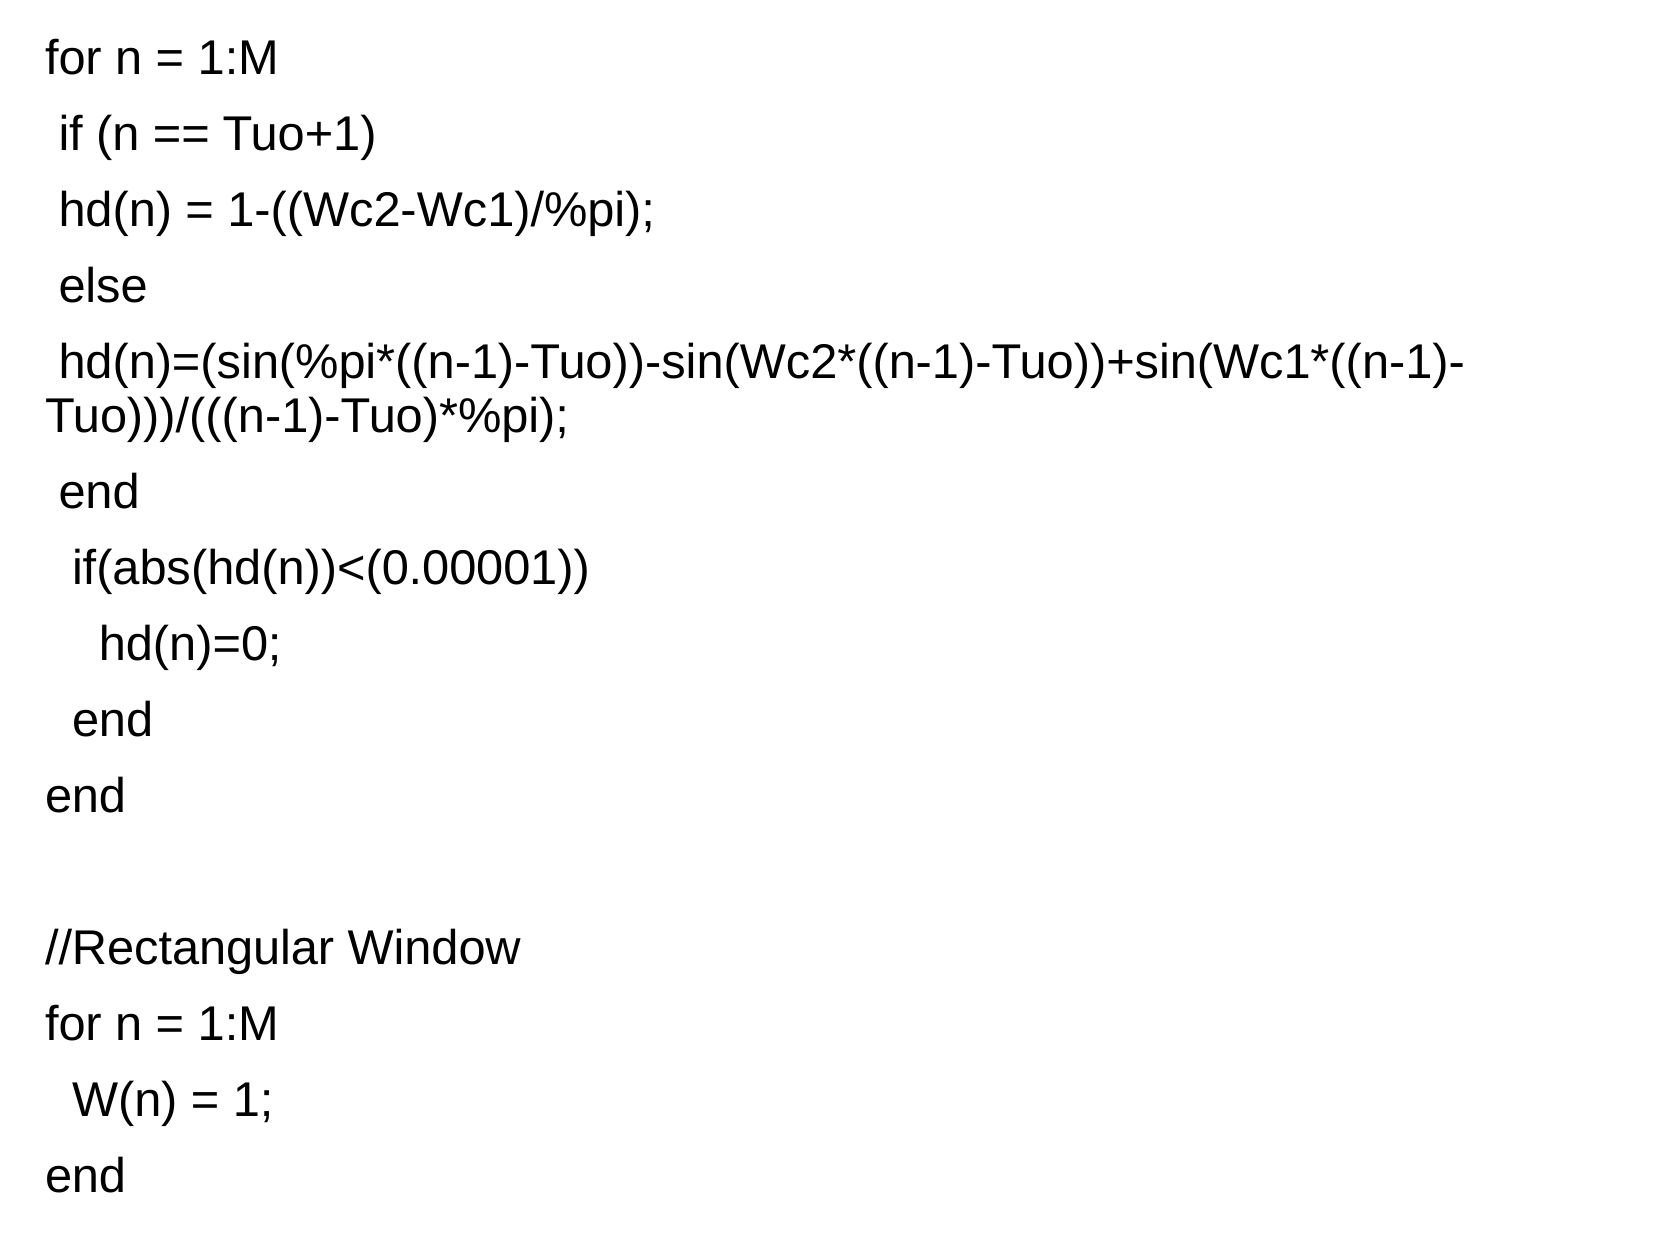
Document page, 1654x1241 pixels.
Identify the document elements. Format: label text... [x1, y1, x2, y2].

list for n = 1:M if (n == Tuo+1) hd(n) = 1-((Wc2-Wc1)/%pi); else hd(n)=(sin(%pi*((n-1)-Tuo))-sin(Wc2*((n-1)-Tuo))+sin(Wc1*((n-1)-Tuo)))/(((n-1)-Tuo)*%pi); end if(abs(hd(n))<(0.00001)) hd(n)=0; end end //Rectangular Window for n = 1:M W(n) = 1; end [45, 30, 1621, 1216]
